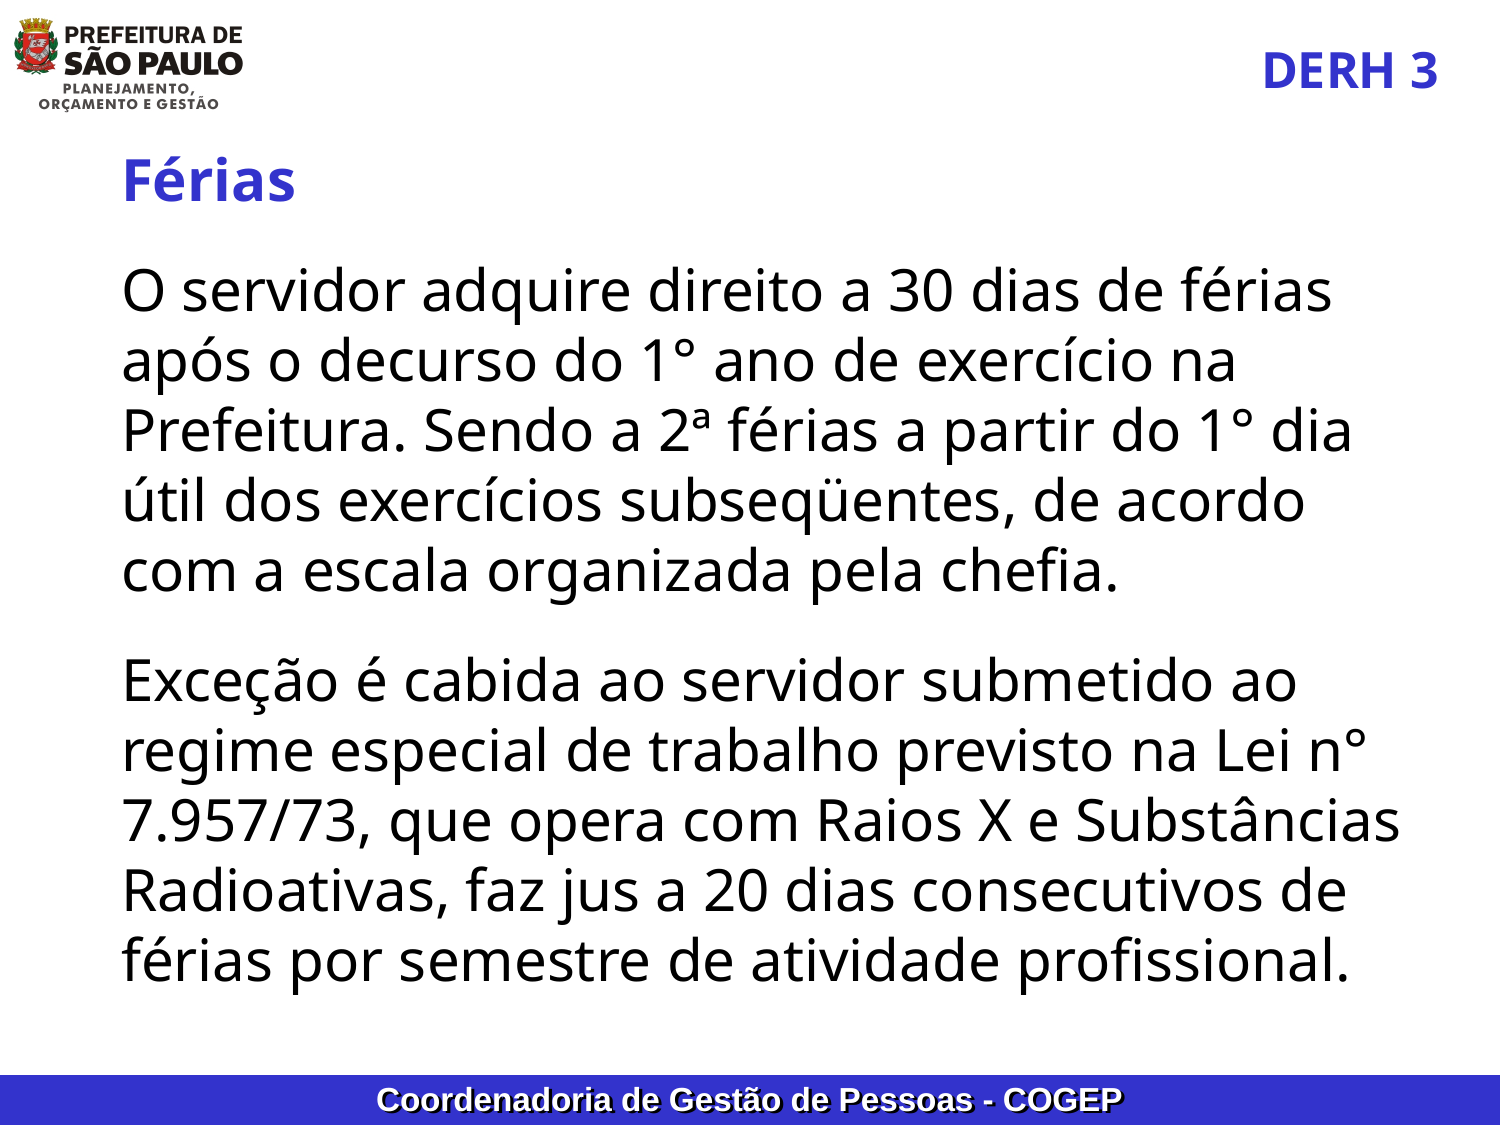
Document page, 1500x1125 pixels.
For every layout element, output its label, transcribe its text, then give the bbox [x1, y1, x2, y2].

text_box Férias O servidor adquire direito a 30 dias de férias após o decurso do 1° ano de exercício na Prefeitura. Sendo a 2ª férias a partir do 1° dia útil dos exercícios subseqüentes, de acordo com a escala organizada pela chefia. Exceção é cabida ao servidor submetido ao regime especial de trabalho previsto na Lei n° 7.957/73, que opera com Raios X e Substâncias Radioativas, faz jus a 20 dias consecutivos de férias por semestre de atividade profissional. [31, 102, 1419, 1035]
text_box DERH 3 [1246, 31, 1454, 106]
